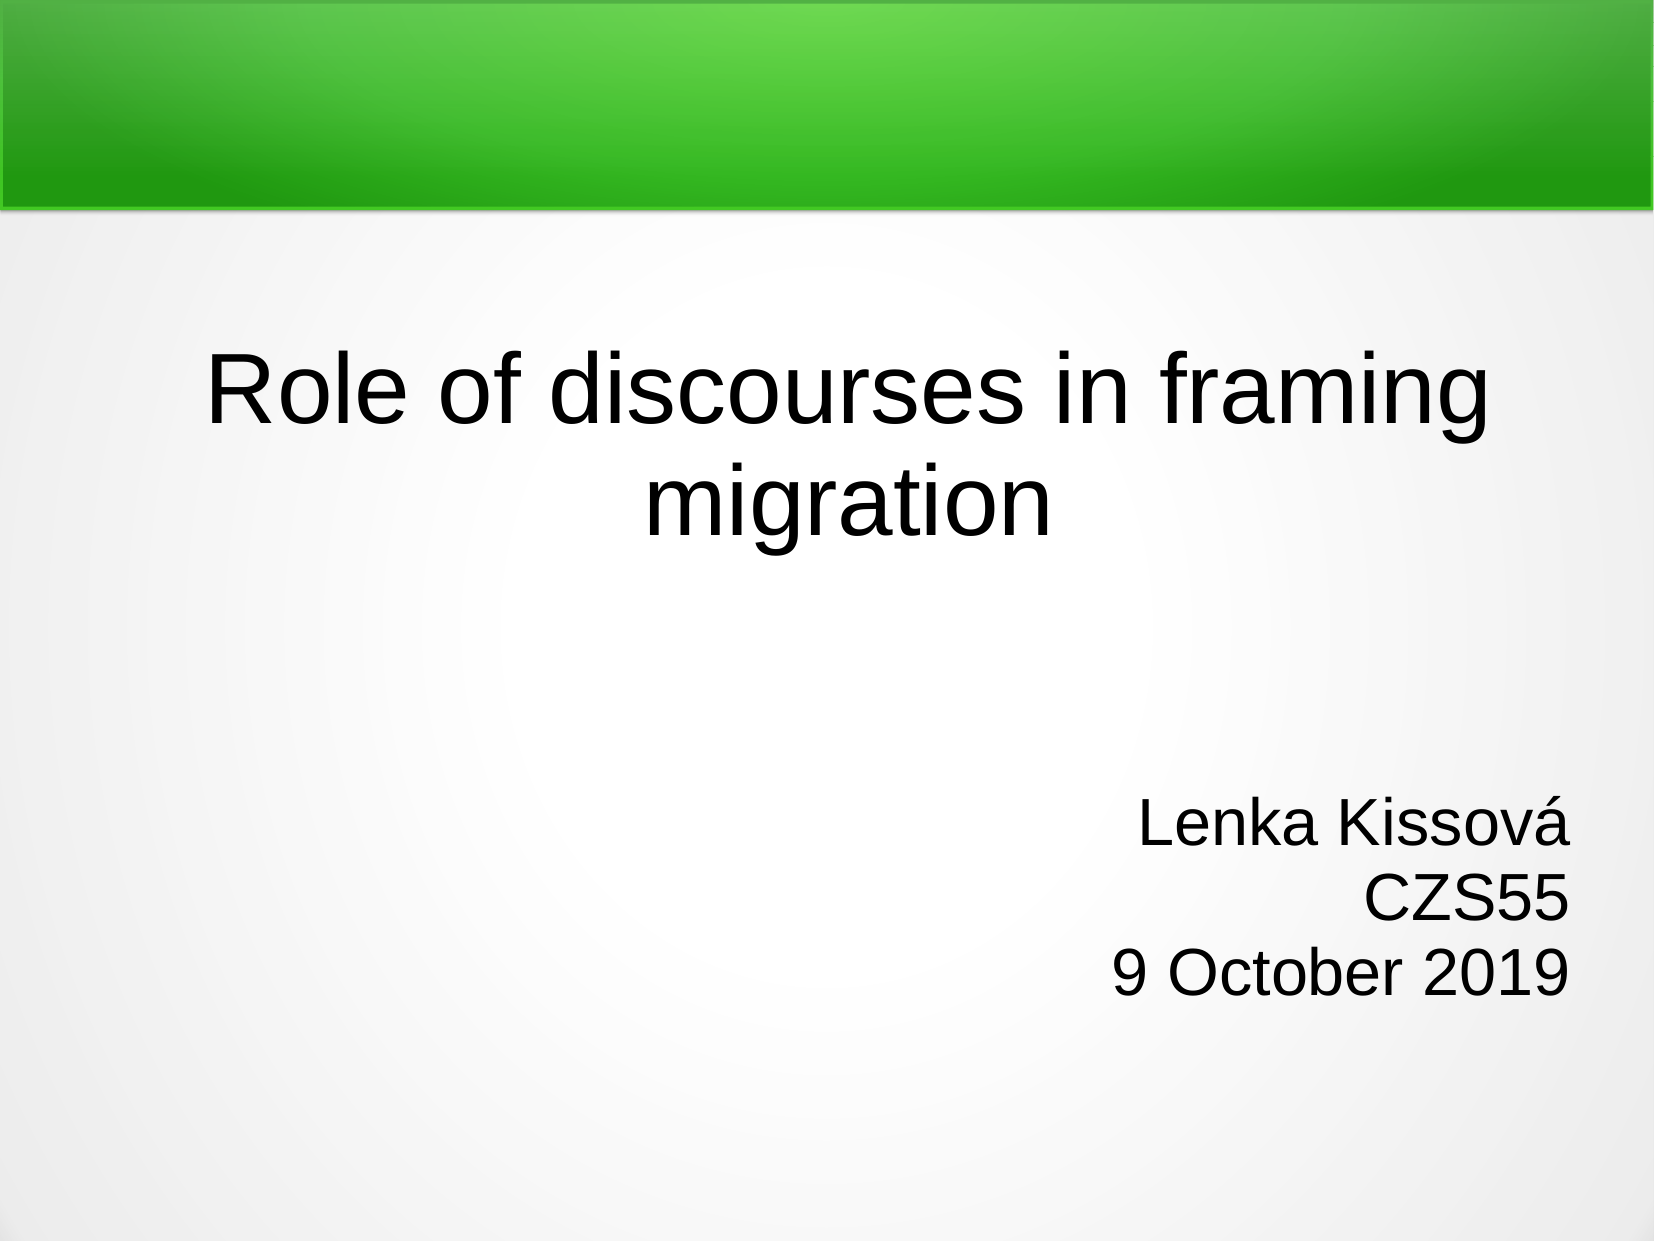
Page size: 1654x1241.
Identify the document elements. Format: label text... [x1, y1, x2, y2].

subtitle Lenka Kissová CZS55 9 October 2019 [82, 720, 1571, 1010]
title Role of discourses in framing migration [105, 139, 1594, 751]
